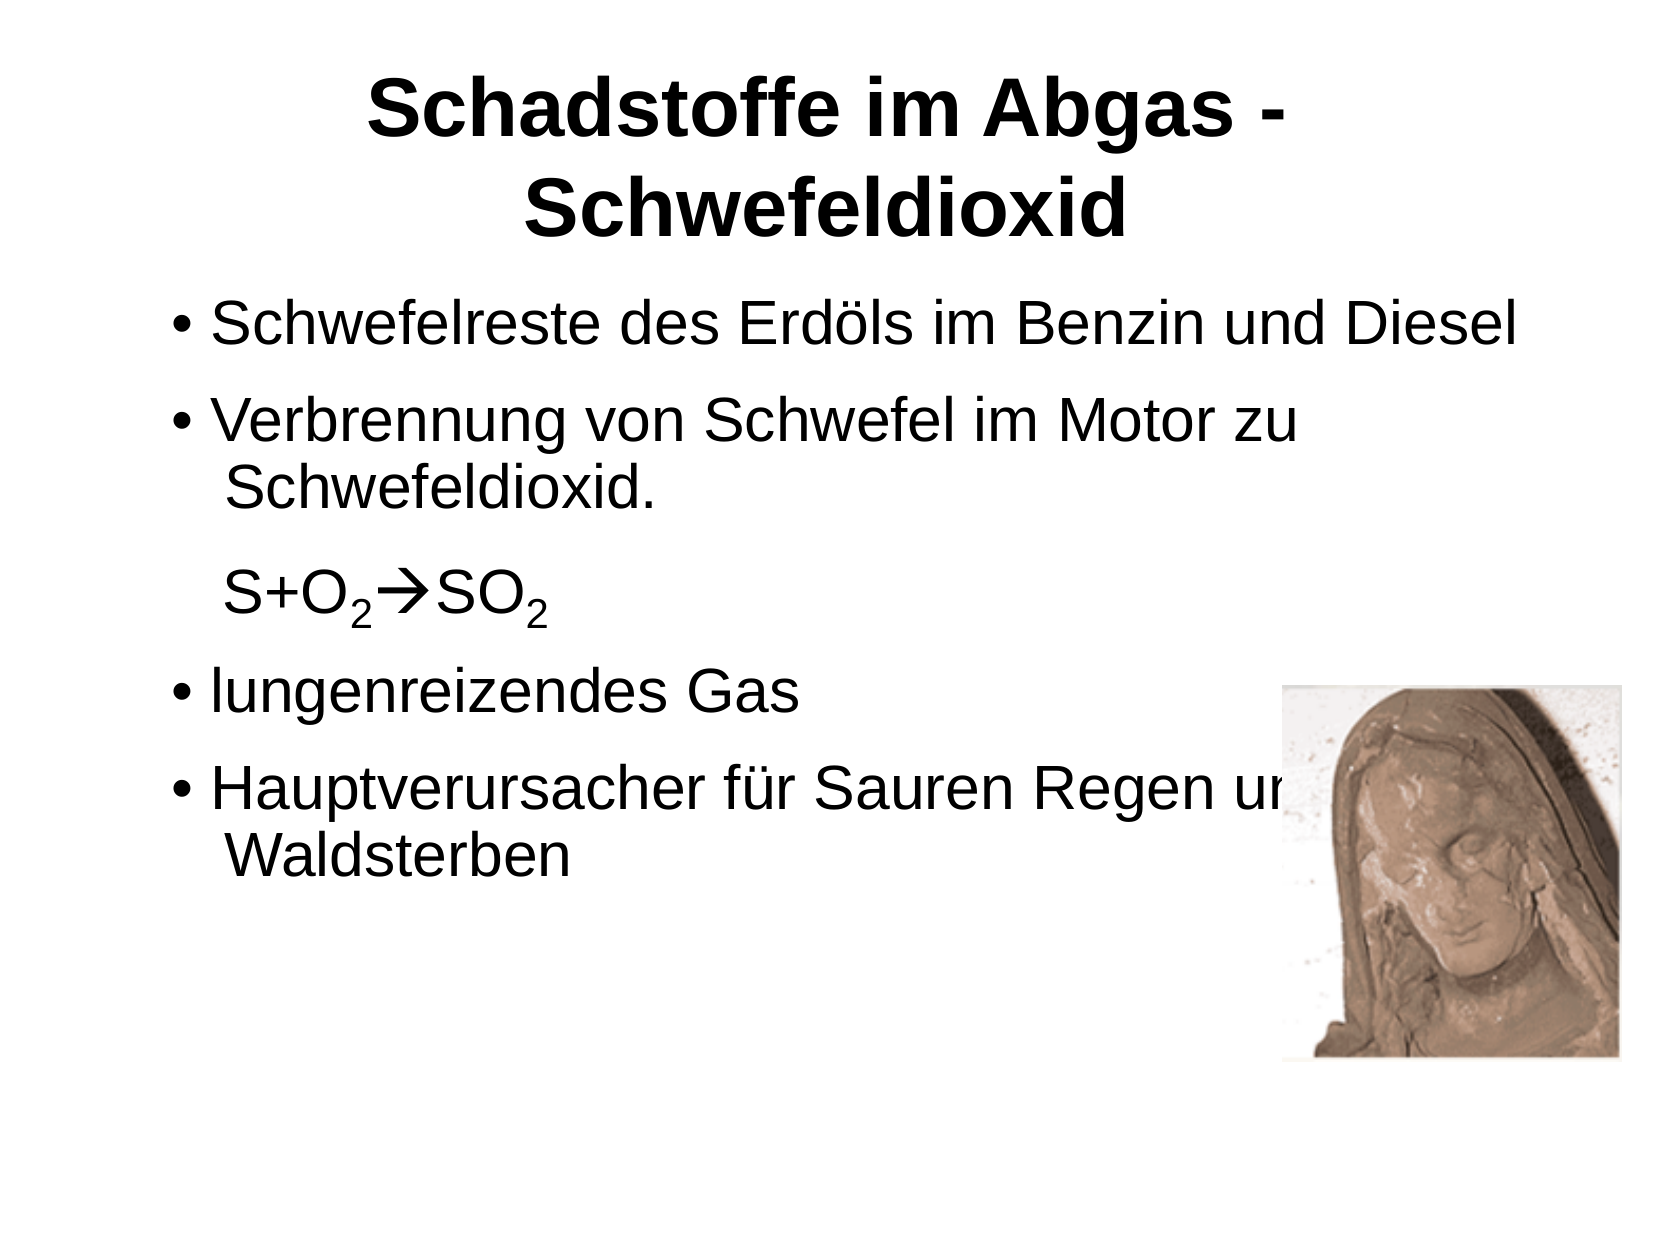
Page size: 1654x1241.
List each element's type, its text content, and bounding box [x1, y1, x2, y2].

list • Schwefelreste des Erdöls im Benzin und Diesel • Verbrennung von Schwefel im Motor zu Schwefeldioxid. S+O2SO2 • lungenreizendes Gas • Hauptverursacher für Sauren Regen und Waldsterben [82, 290, 1571, 1109]
picture [1282, 685, 1622, 1062]
title Schadstoffe im Abgas - Schwefeldioxid [82, 49, 1571, 257]
